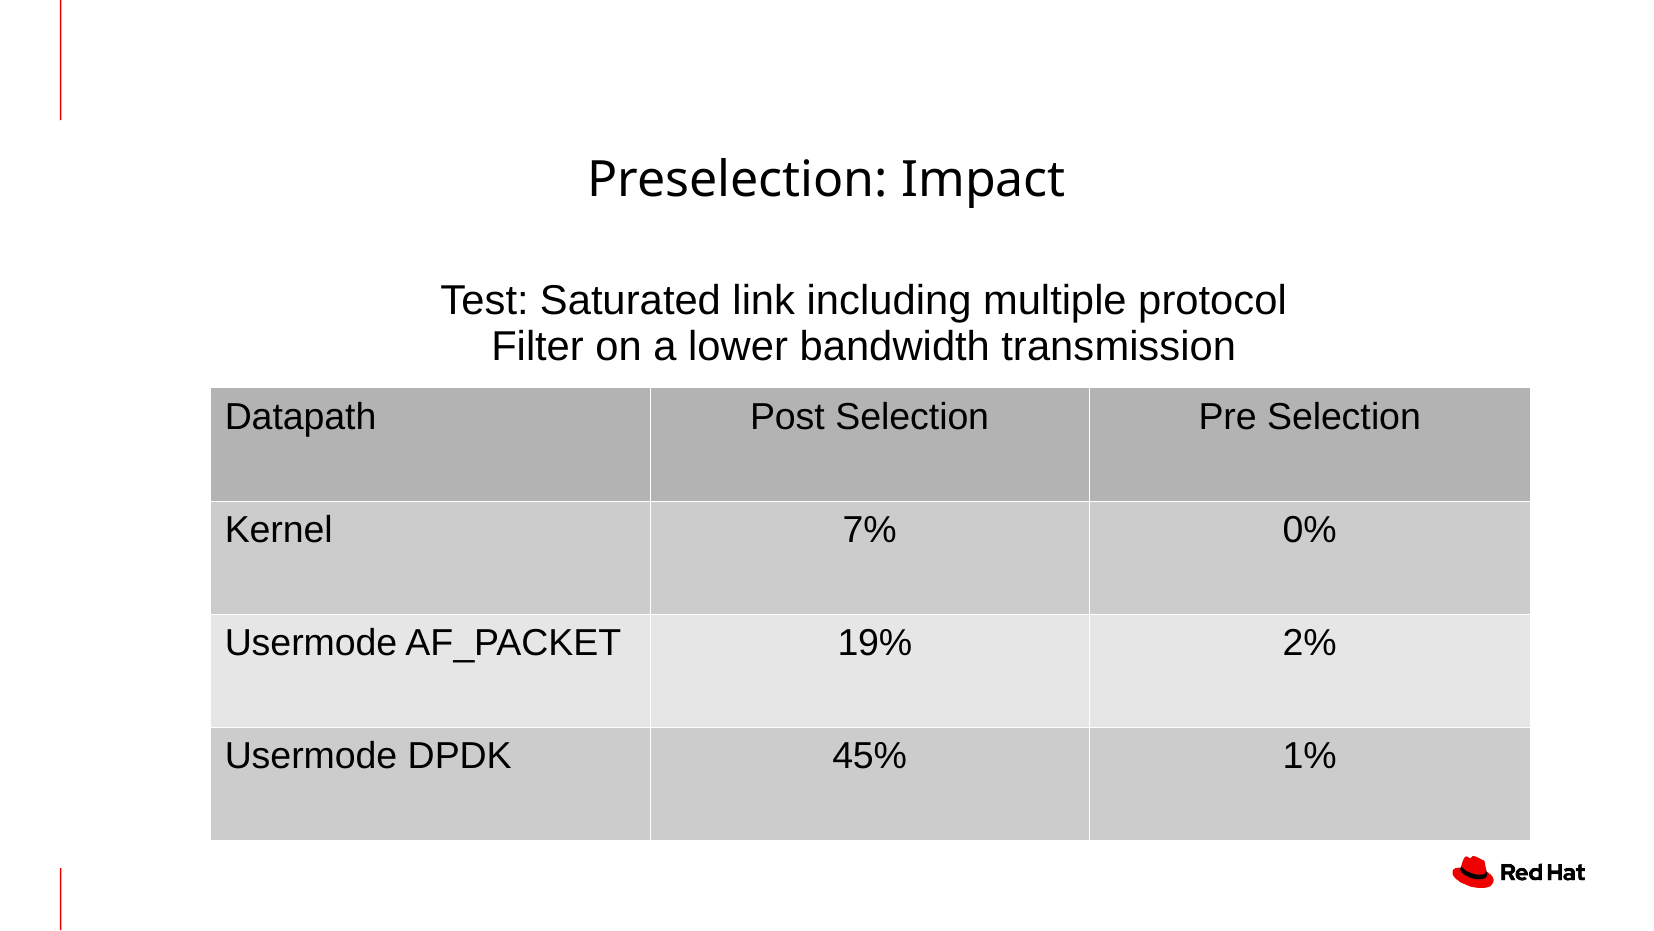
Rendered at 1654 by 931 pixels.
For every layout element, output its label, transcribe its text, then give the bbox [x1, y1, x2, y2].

table_header Post Selection [651, 388, 1089, 501]
table_cell 1% [1090, 728, 1530, 840]
table_cell Kernel [211, 502, 650, 614]
table_cell Usermode DPDK [211, 728, 650, 840]
table_cell Usermode AF_PACKET [211, 615, 650, 727]
table_cell 19% [651, 615, 1089, 727]
table_header Pre Selection [1090, 388, 1530, 501]
picture [1452, 856, 1585, 888]
table_cell 2% [1090, 615, 1530, 727]
table_cell 45% [651, 728, 1089, 840]
table_header Datapath [211, 388, 650, 501]
table_cell 0% [1090, 502, 1530, 614]
text_box Test: Saturated link including multiple protocol Filter on a lower bandwidth transmission [242, 269, 1486, 377]
title Preselection: Impact [237, 128, 1416, 205]
table_cell 7% [651, 502, 1089, 614]
